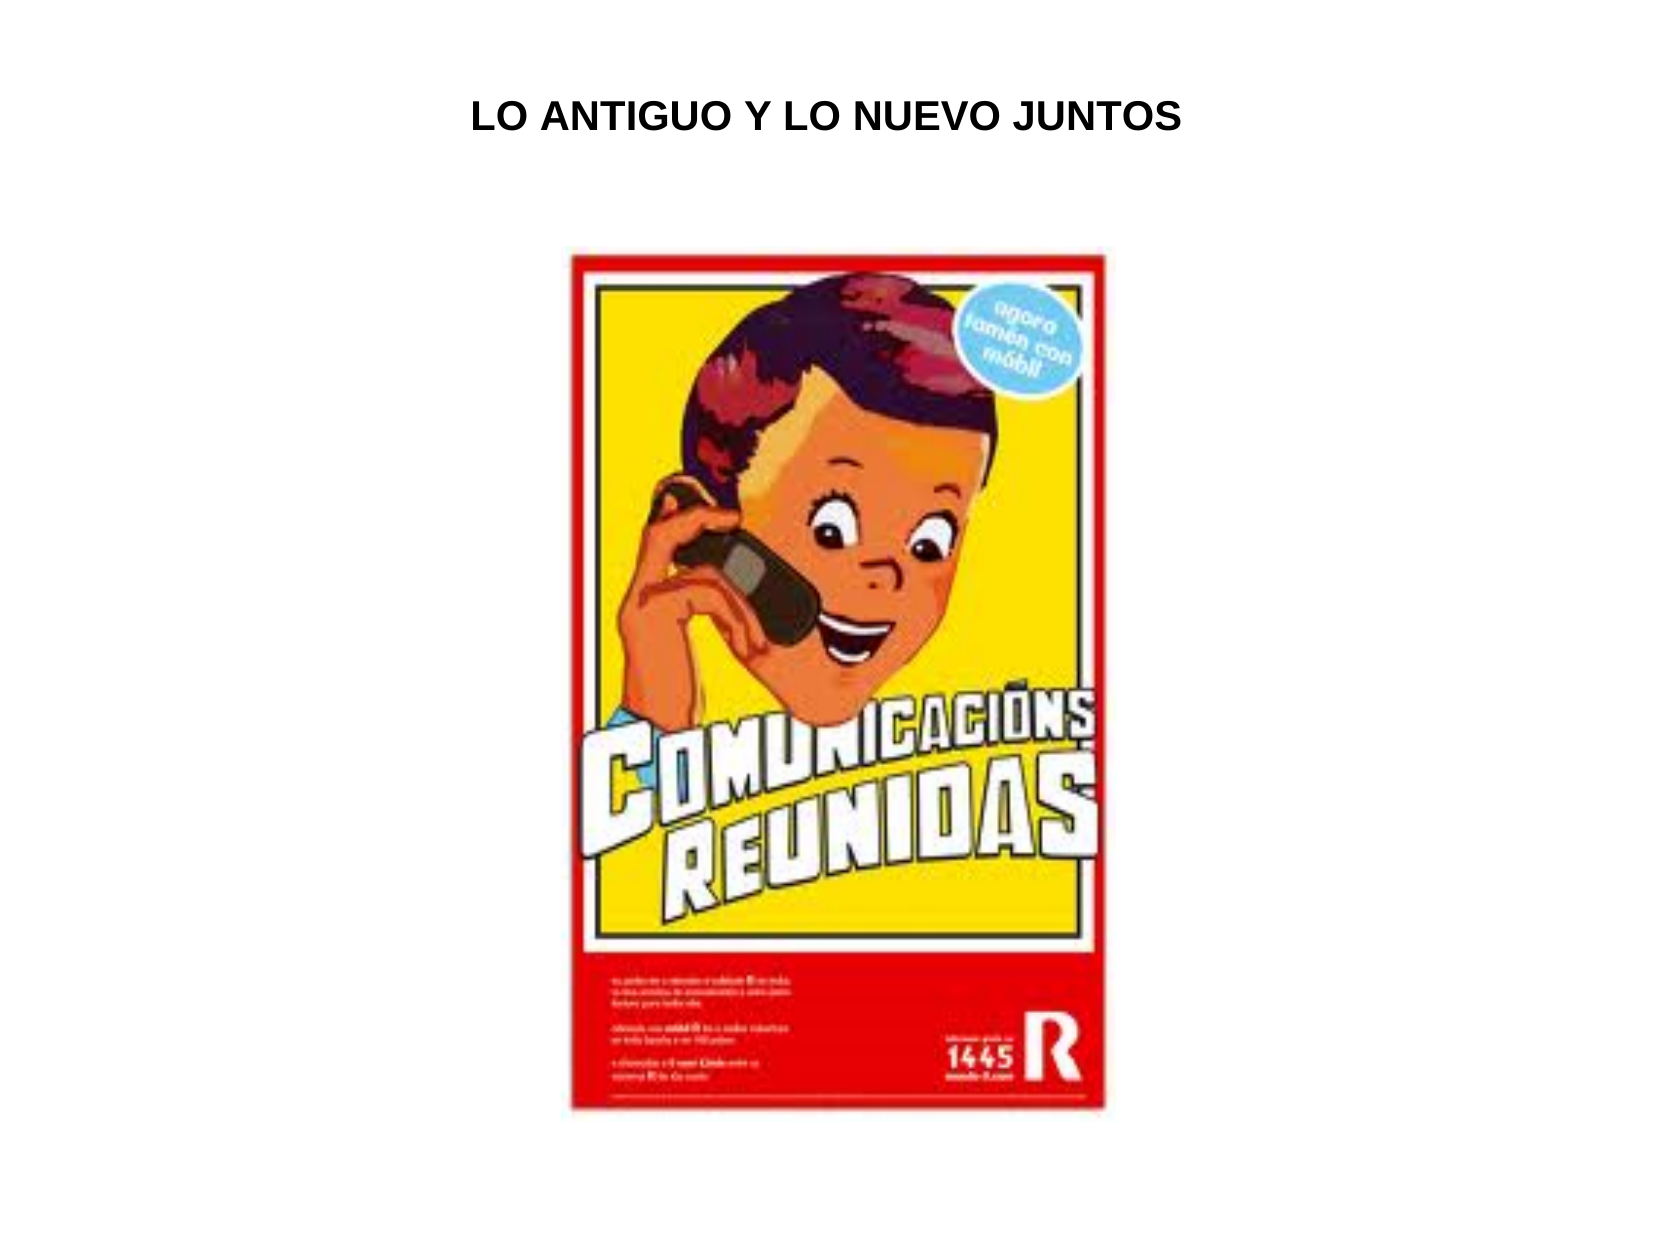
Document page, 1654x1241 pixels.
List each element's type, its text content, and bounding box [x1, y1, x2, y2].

title LO ANTIGUO Y LO NUEVO JUNTOS [82, 56, 1571, 178]
picture [561, 246, 1116, 1123]
